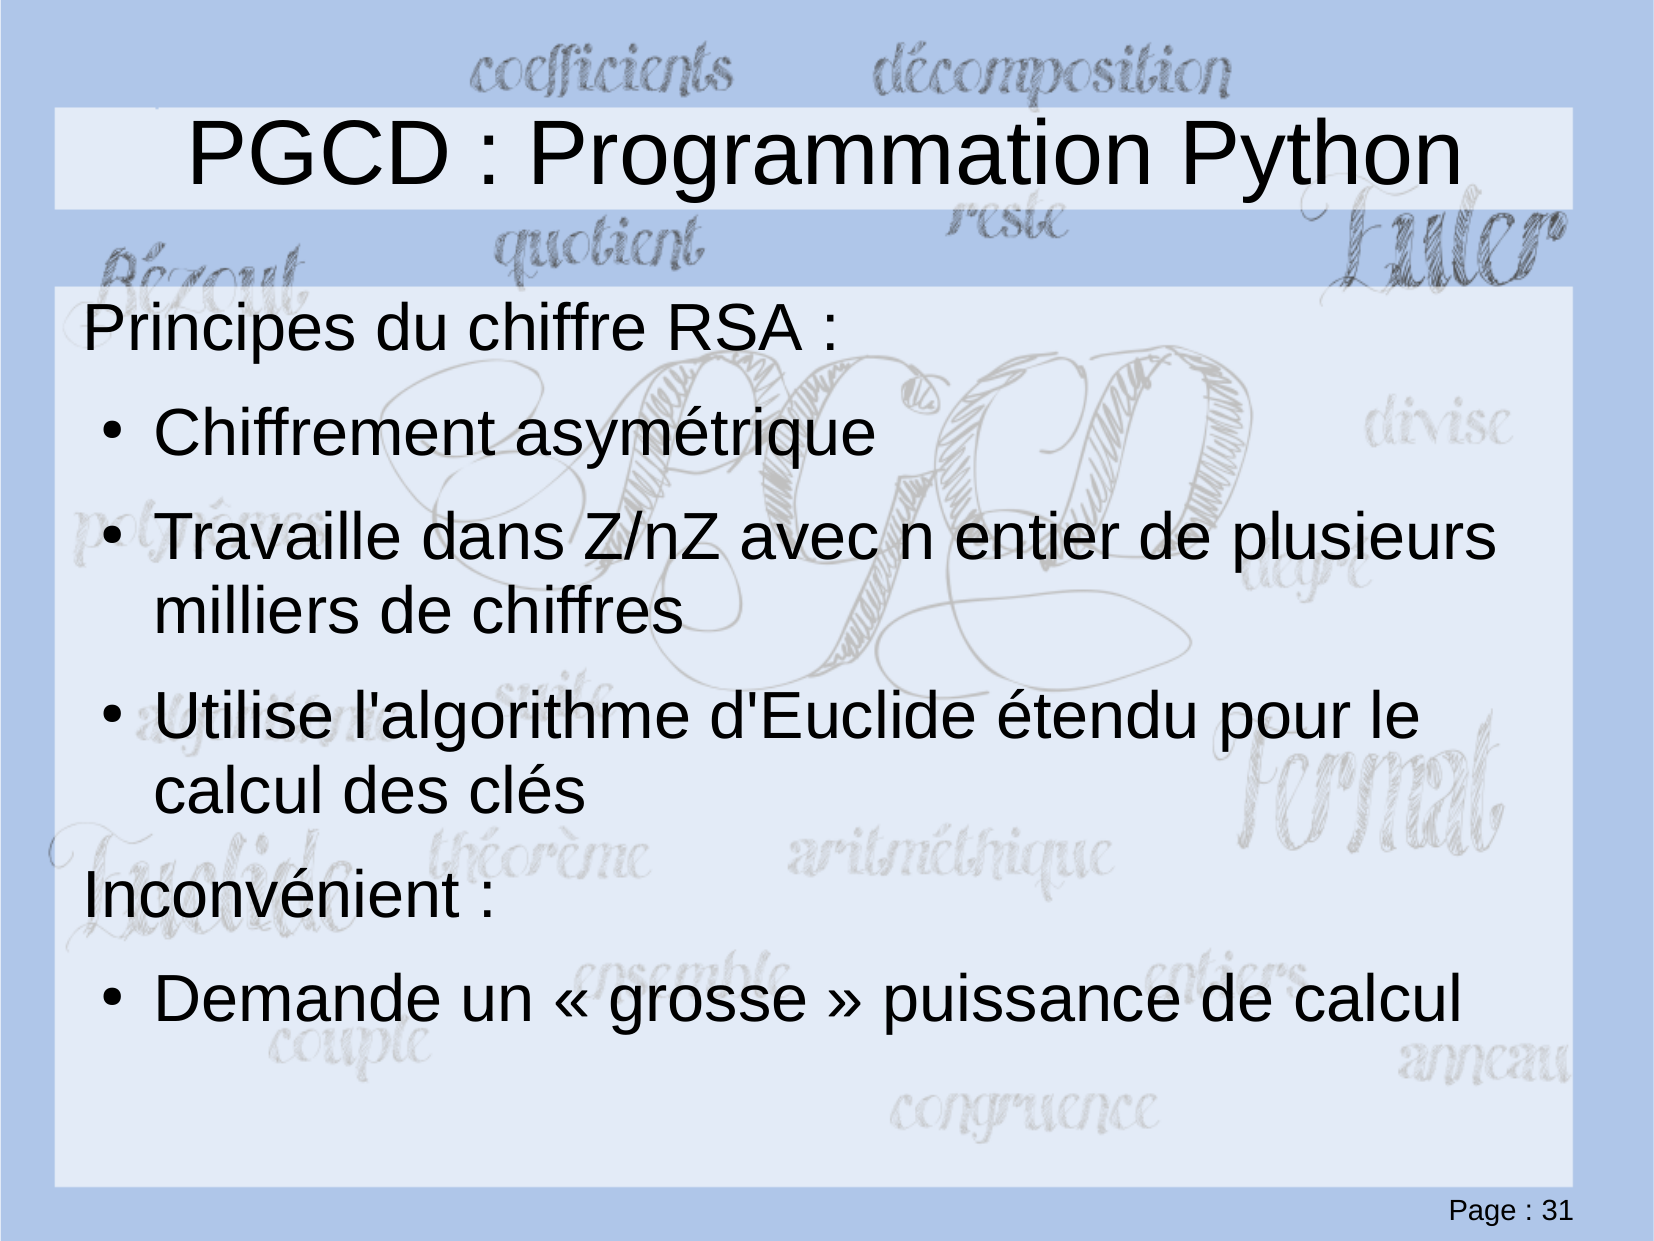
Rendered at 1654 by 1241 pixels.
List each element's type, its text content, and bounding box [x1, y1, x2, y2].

picture [0, 0, 1654, 1241]
title PGCD : Programmation Python [82, 49, 1571, 257]
list Principes du chiffre RSA : Chiffrement asymétrique Travaille dans Z/nZ avec n entier de plusieurs milliers de chiffres Utilise l'algorithme d'Euclide étendu pour le calcul des clés Inconvénient : Demande un « grosse » puissance de calcul [82, 290, 1571, 1010]
